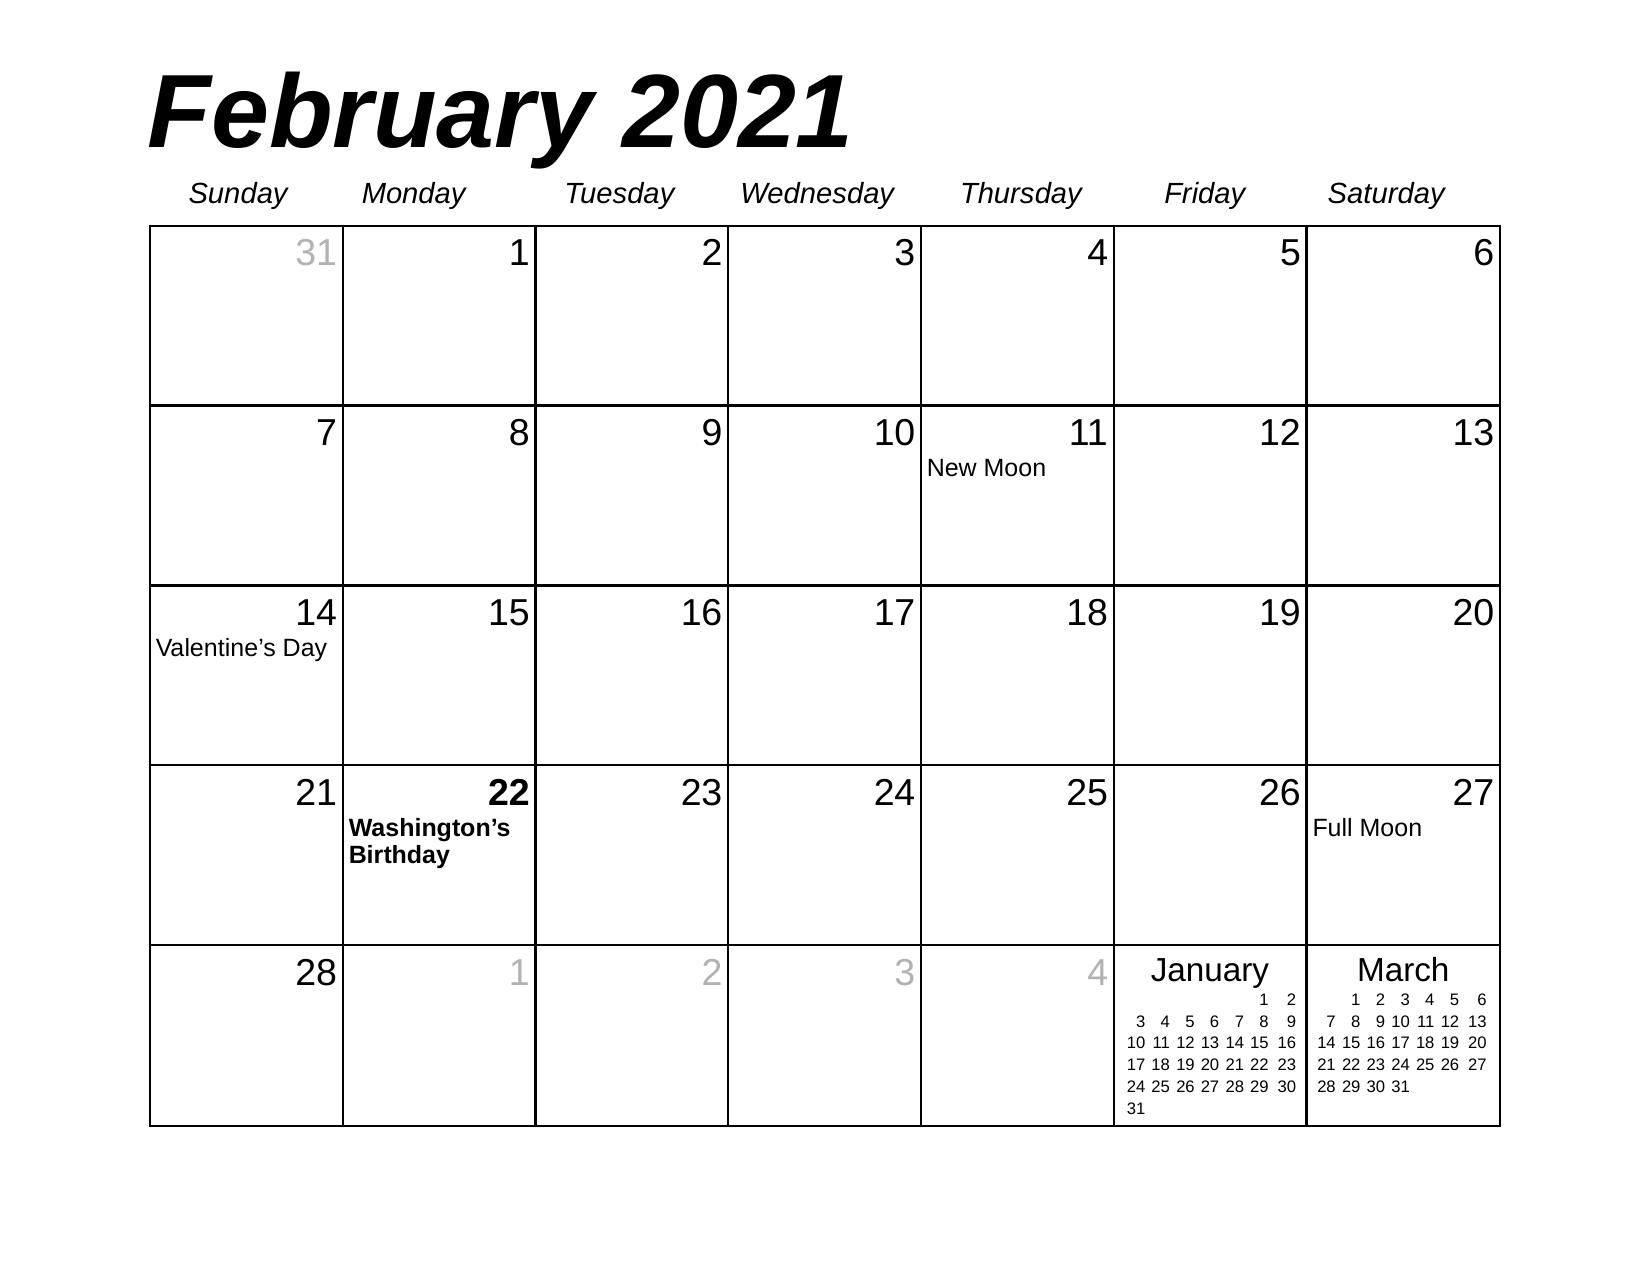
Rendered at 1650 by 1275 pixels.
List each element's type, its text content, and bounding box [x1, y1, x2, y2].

table_cell 11 New Moon [922, 407, 1113, 584]
table_cell 22 Washington’s Birthday [344, 766, 534, 944]
table_cell 3 [729, 946, 920, 1125]
table_header 31 [151, 227, 342, 404]
table_cell 9 [1360, 1012, 1385, 1034]
table_cell 20 [1195, 1055, 1219, 1077]
table_cell 12 [1115, 407, 1305, 584]
table_cell 27 [1195, 1077, 1219, 1099]
table_cell 15 [344, 587, 534, 764]
table_cell 19 [1115, 587, 1305, 764]
table_header [1311, 990, 1336, 1012]
table_header 4 [1410, 990, 1435, 1012]
table_cell 27 [1459, 1055, 1487, 1077]
table_cell [1170, 1099, 1195, 1121]
table_cell 5 [1170, 1012, 1195, 1034]
table_cell 21 [151, 766, 342, 944]
table_header 5 [1435, 990, 1459, 1012]
table_cell 15 [1336, 1034, 1360, 1055]
table_cell 10 [729, 407, 920, 584]
table_cell [1410, 1099, 1435, 1121]
text_box Sunday Monday Tuesday Wednesday Thursday Friday Saturday [173, 169, 1495, 222]
table_cell 2 [537, 946, 727, 1125]
table_cell 13 [1195, 1034, 1219, 1055]
table_cell 24 [1121, 1077, 1145, 1099]
table_cell 25 [1410, 1055, 1435, 1077]
table_cell 23 [537, 766, 727, 944]
table_cell 13 [1308, 407, 1499, 584]
table_cell 26 [1170, 1077, 1195, 1099]
table_cell 20 [1308, 587, 1499, 764]
table_cell 15 [1244, 1034, 1269, 1055]
table_cell 18 [1145, 1055, 1170, 1077]
table_cell 10 [1138, 1038, 1143, 1047]
table_cell 16 [1269, 1034, 1296, 1055]
table_cell 18 [1410, 1034, 1435, 1055]
table_cell 31 [1121, 1099, 1145, 1121]
table_cell 18 [922, 587, 1113, 764]
table_cell [1336, 1099, 1360, 1121]
table_header 1 [1244, 990, 1269, 1012]
table_header 6 [1459, 990, 1487, 1012]
table_header [1145, 990, 1170, 1012]
table_header 2 [1269, 990, 1296, 1012]
table_header 3 [1385, 990, 1410, 1012]
table_cell 16 [1360, 1034, 1385, 1055]
table_cell 1 [344, 946, 534, 1125]
table_cell 22 [1336, 1055, 1360, 1077]
table_cell [1459, 1099, 1487, 1121]
table_cell 7 [1311, 1012, 1336, 1034]
table_header [1219, 990, 1244, 1012]
table_cell 31 [1385, 1077, 1410, 1099]
table_header [1170, 990, 1195, 1012]
table_cell [1311, 1099, 1336, 1121]
table_cell 10 [1121, 1034, 1145, 1055]
table_cell 8 [1336, 1012, 1360, 1034]
table_cell 14 [1311, 1034, 1336, 1055]
table_cell 12 [1170, 1034, 1195, 1055]
table_cell [1385, 1099, 1410, 1121]
table_cell 29 [1336, 1077, 1360, 1099]
table_cell 16 [537, 587, 727, 764]
table_cell 29 [1244, 1077, 1269, 1099]
table_cell [1244, 1099, 1269, 1121]
table_cell 14 [1219, 1034, 1244, 1055]
text_box February 2021 [132, 45, 1536, 190]
table_cell 25 [1145, 1077, 1170, 1099]
table_cell [1195, 1099, 1219, 1121]
table_cell 30 [1269, 1077, 1296, 1099]
table_header 6 [1308, 227, 1499, 404]
table_cell 21 [1311, 1055, 1336, 1077]
table_cell 26 [1115, 766, 1305, 944]
table_cell [1410, 1077, 1435, 1099]
table_cell 19 [1170, 1055, 1195, 1077]
table_cell 24 [729, 766, 920, 944]
table_cell [1219, 1099, 1244, 1121]
table_cell 17 [729, 587, 920, 764]
table_cell 9 [1269, 1012, 1296, 1034]
table_header 5 [1115, 227, 1305, 404]
table_cell 7 [1219, 1012, 1244, 1034]
table_header 2 [537, 227, 727, 404]
table_header 4 [922, 227, 1113, 404]
table_cell January [1115, 946, 1305, 1125]
table_cell [1269, 1099, 1296, 1121]
table_header 1 [344, 227, 534, 404]
table_cell [1435, 1099, 1459, 1121]
table_header [1121, 990, 1145, 1012]
table_cell 3 [1121, 1012, 1145, 1034]
table_cell 8 [1244, 1012, 1269, 1034]
table_cell March [1308, 946, 1499, 1125]
table_header 3 [729, 227, 920, 404]
table_header 2 [1360, 990, 1385, 1012]
table_header 1 [1336, 990, 1360, 1012]
table_cell 10 [1385, 1012, 1410, 1034]
table_cell 11 [1145, 1034, 1170, 1055]
table_cell 20 [1459, 1034, 1487, 1055]
table_cell 28 [1311, 1077, 1336, 1099]
table_cell 27 Full Moon [1308, 766, 1499, 944]
table_cell 22 [1244, 1055, 1269, 1077]
table_cell 26 [1435, 1055, 1459, 1077]
table_header [1195, 990, 1219, 1012]
table_cell 13 [1459, 1012, 1487, 1034]
table_cell [1360, 1099, 1385, 1121]
table_cell 9 [537, 407, 727, 584]
table_cell 17 [1385, 1034, 1410, 1055]
table_cell 6 [1195, 1012, 1219, 1034]
table_cell 7 [151, 407, 342, 584]
table_cell 30 [1360, 1077, 1385, 1099]
table_cell 24 [1385, 1055, 1410, 1077]
table_cell 11 [1410, 1012, 1435, 1034]
table_cell 25 [922, 766, 1113, 944]
table_cell 14 Valentine’s Day [151, 587, 342, 764]
table_cell 23 [1360, 1055, 1385, 1077]
table_cell 8 [344, 407, 534, 584]
table_cell 12 [1435, 1012, 1459, 1034]
table_cell [1145, 1099, 1170, 1121]
table_cell 4 [922, 946, 1113, 1125]
table_cell 17 [1121, 1055, 1145, 1077]
table_cell 19 [1435, 1034, 1459, 1055]
table_cell 28 [1219, 1077, 1244, 1099]
table_cell 28 [151, 946, 342, 1125]
table_cell [1435, 1077, 1459, 1099]
table_cell 4 [1145, 1012, 1170, 1034]
table_cell [1459, 1077, 1487, 1099]
table_cell 21 [1219, 1055, 1244, 1077]
table_cell 23 [1269, 1055, 1296, 1077]
